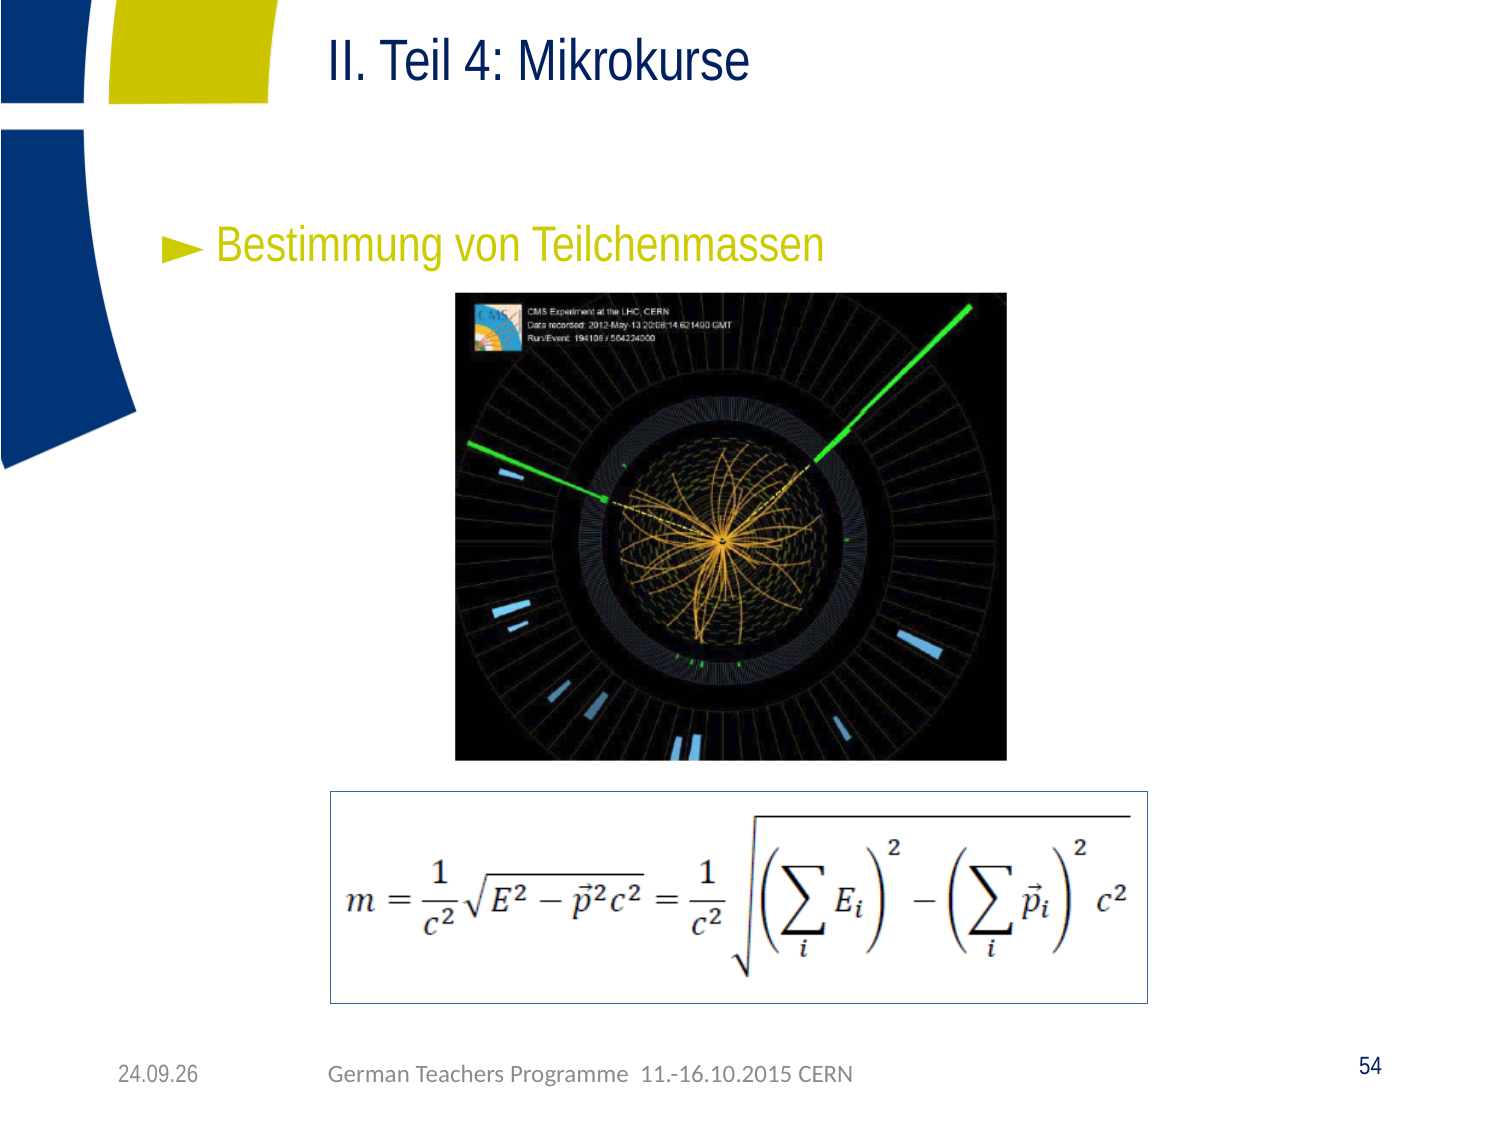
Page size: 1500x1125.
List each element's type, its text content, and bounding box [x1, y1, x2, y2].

title II. Teil 4: Mikrokurse [312, 0, 1400, 114]
slide_number 14.10.15 [103, 1042, 290, 1103]
slide_number <Foliennummer> [1059, 1042, 1397, 1103]
footer German Teachers Programme 11.-16.10.2015 CERN [312, 1042, 987, 1103]
picture [0, 0, 1500, 1125]
list Bestimmung von Teilchenmassen [129, 125, 1367, 815]
